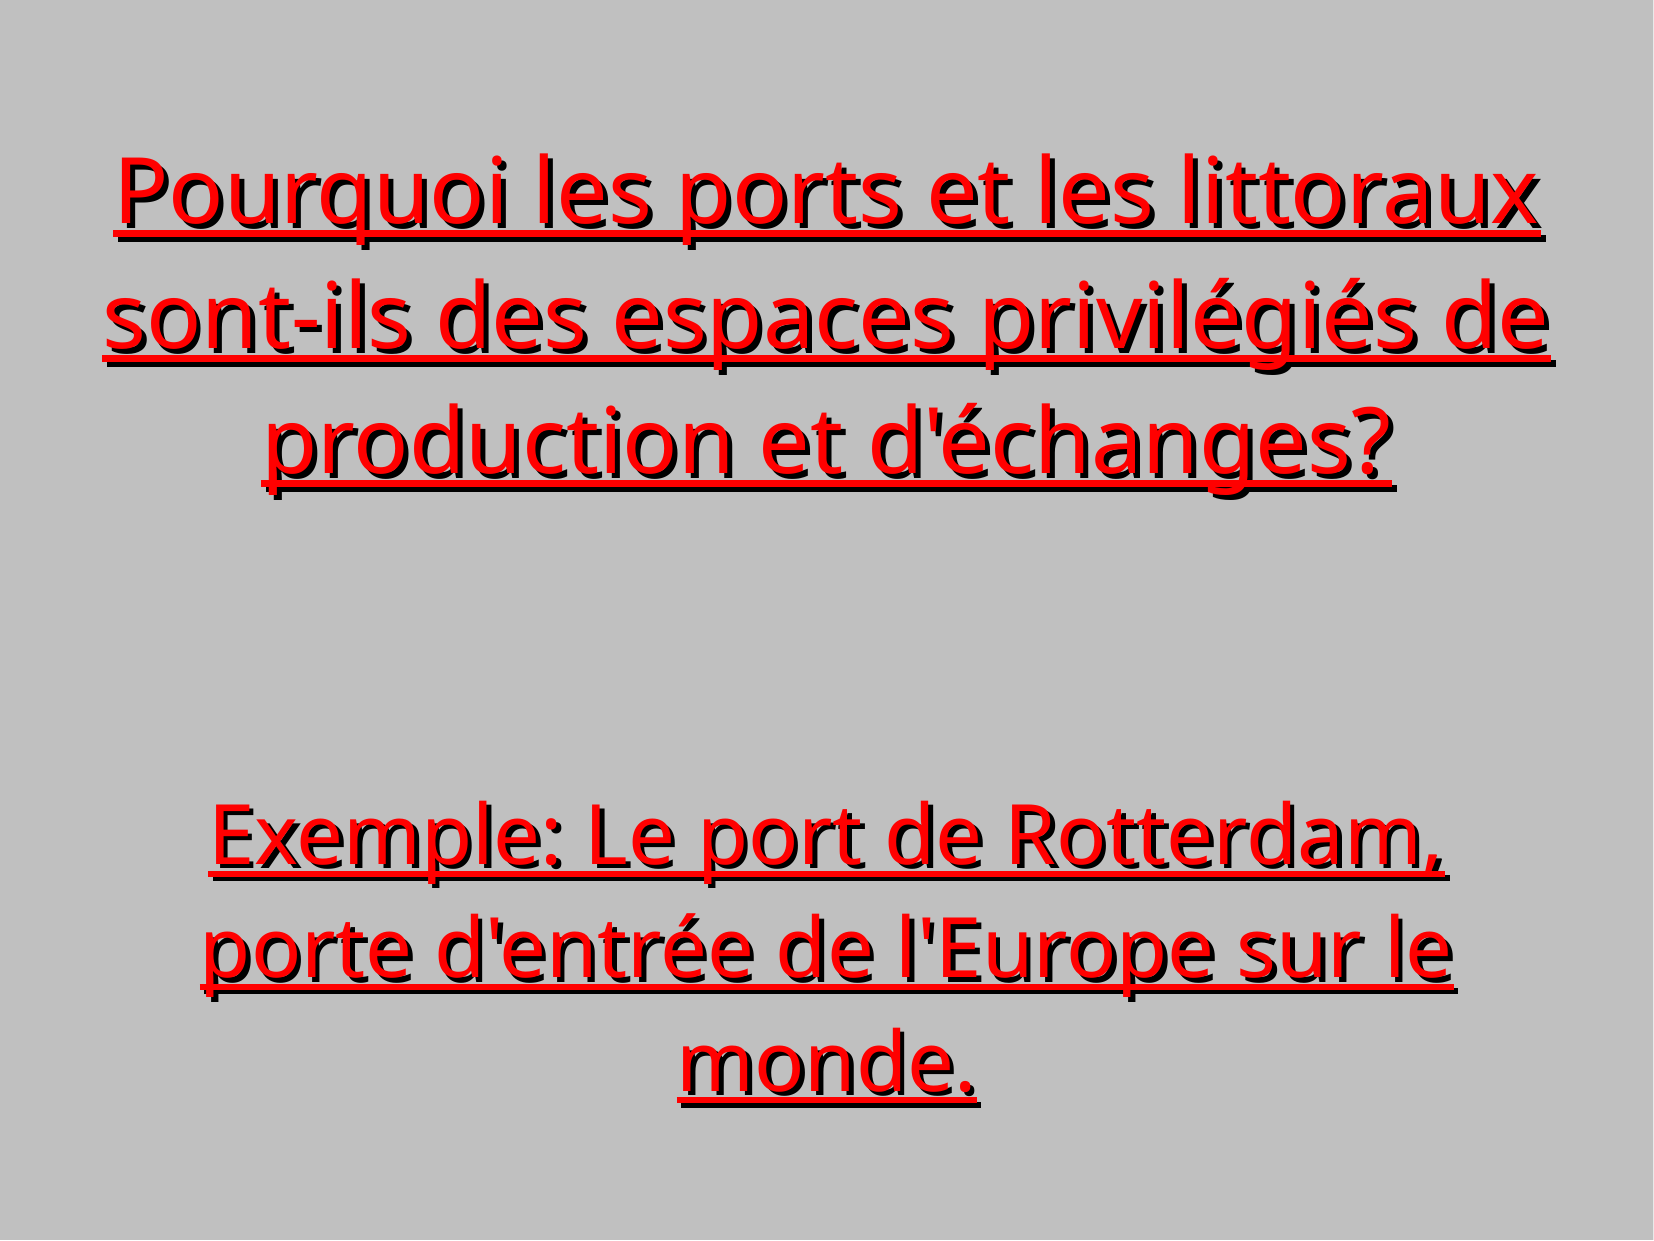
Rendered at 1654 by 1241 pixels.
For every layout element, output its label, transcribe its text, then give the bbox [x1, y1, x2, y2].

text_box Exemple: Le port de Rotterdam, porte d'entrée de l'Europe sur le monde. [177, 767, 1477, 1135]
text_box Pourquoi les ports et les littoraux sont-ils des espaces privilégiés de production et d'échanges? [59, 118, 1595, 651]
